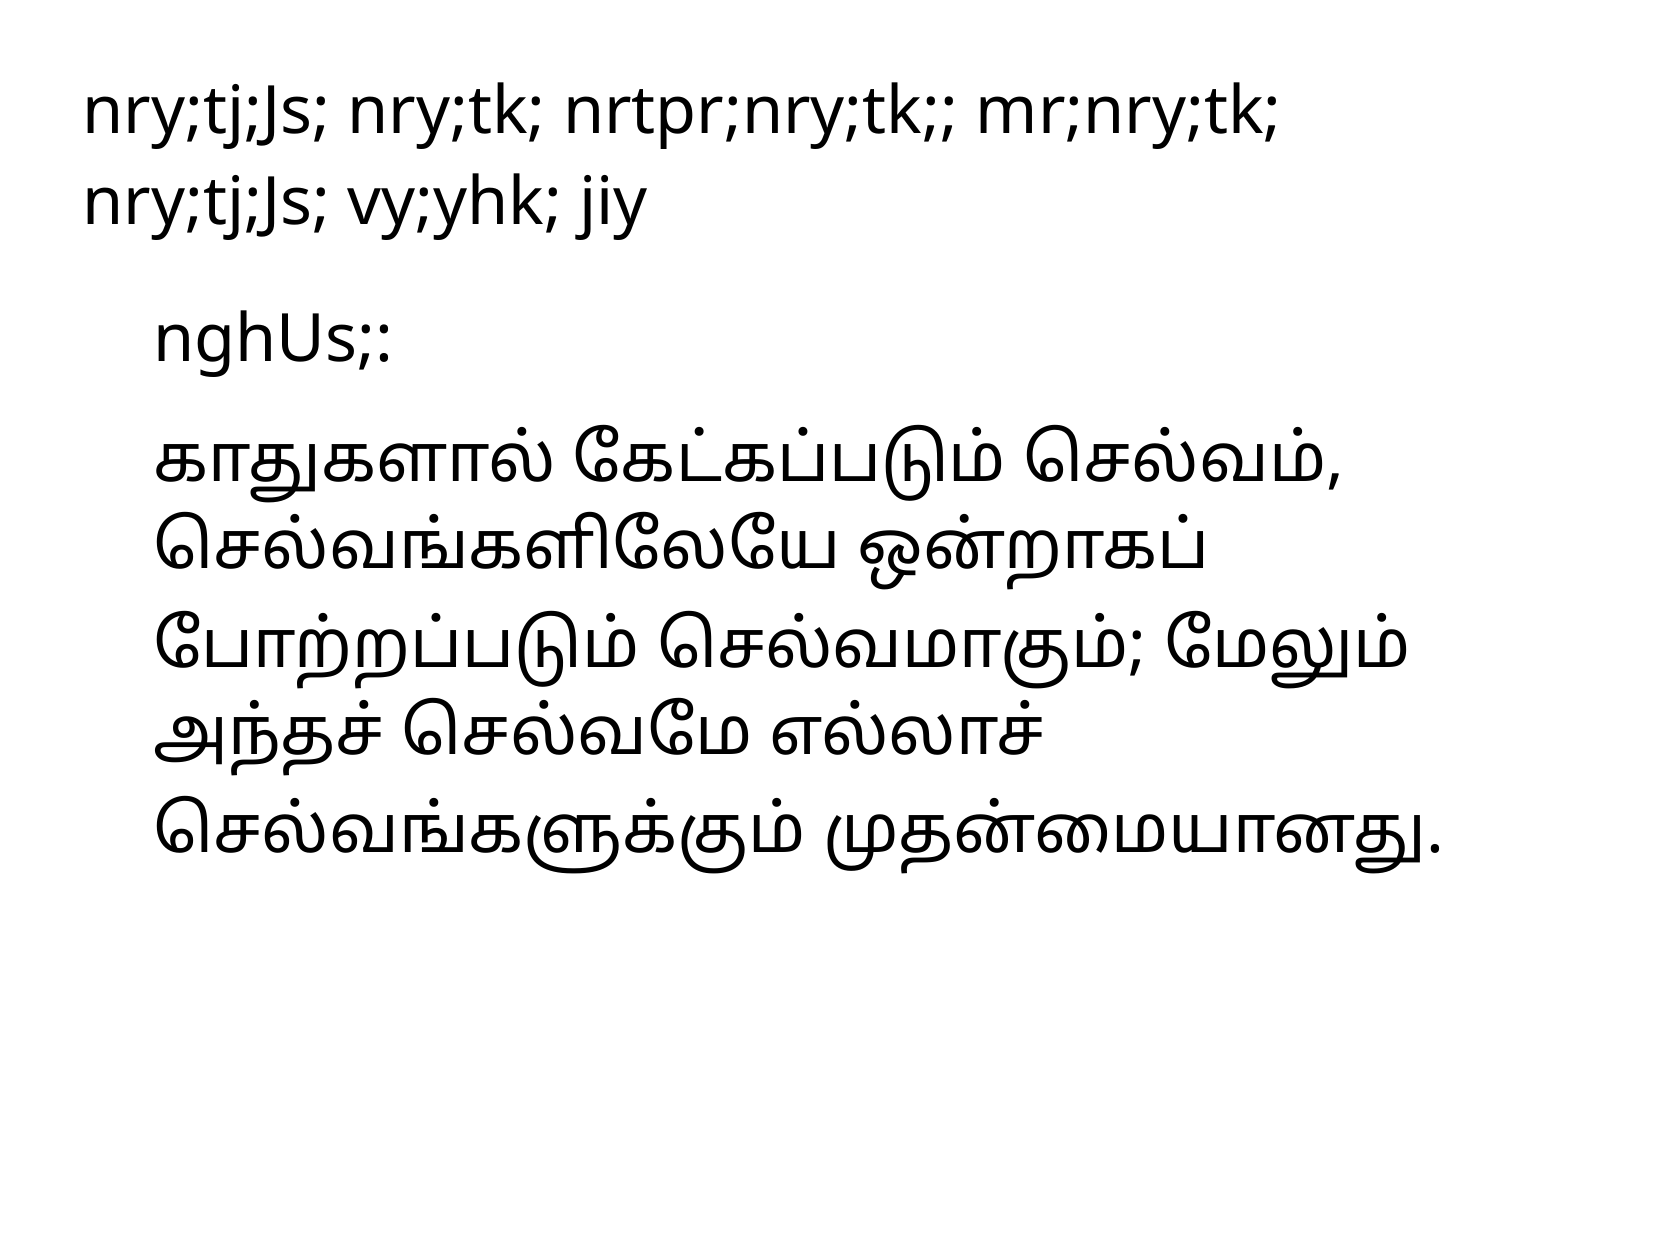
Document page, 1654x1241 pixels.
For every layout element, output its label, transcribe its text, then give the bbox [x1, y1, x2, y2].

title nry;tj;Js; nry;tk; nrtpr;nry;tk;; mr;nry;tk; nry;tj;Js; vy;yhk; jiy [82, 49, 1571, 257]
list nghUs;: காதுகளால் கேட்கப்படும் செல்வம், செல்வங்களிலேயே ஒன்றாகப் போற்றப்படும் செல்வமாகும்; மேலும் அந்தச் செல்வமே எல்லாச் செல்வங்களுக்கும் முதன்மையானது. [82, 290, 1571, 1109]
